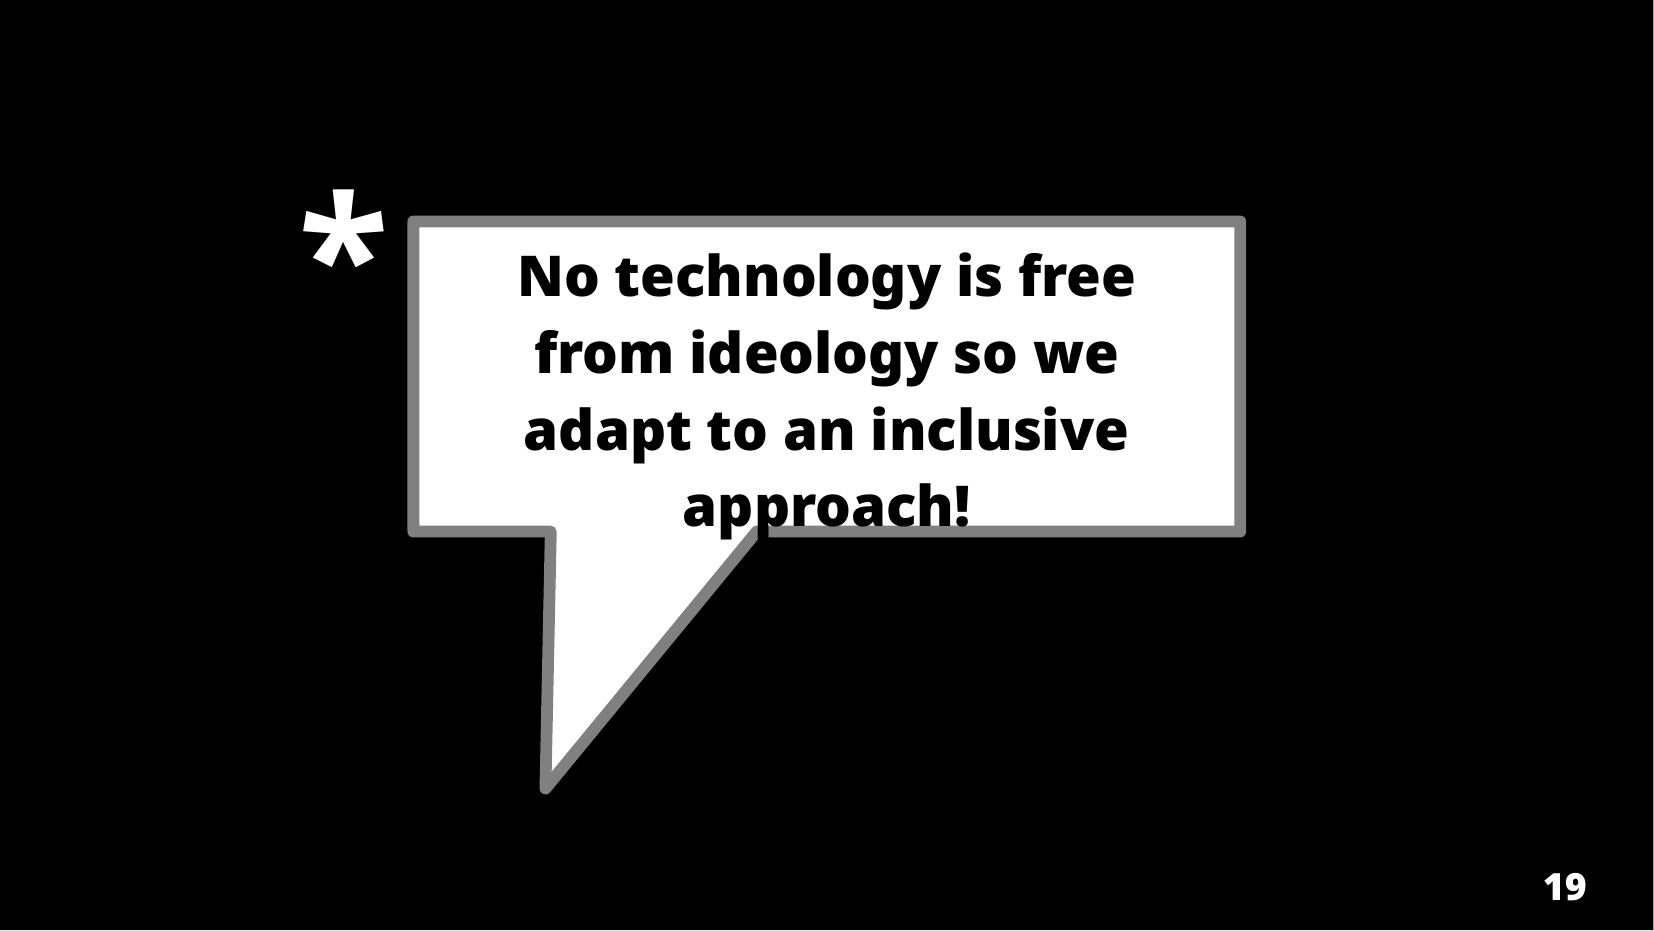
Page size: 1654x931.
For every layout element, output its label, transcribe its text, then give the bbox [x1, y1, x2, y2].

title No technology is free from ideology so we adapt to an inclusive approach! [442, 236, 1211, 502]
